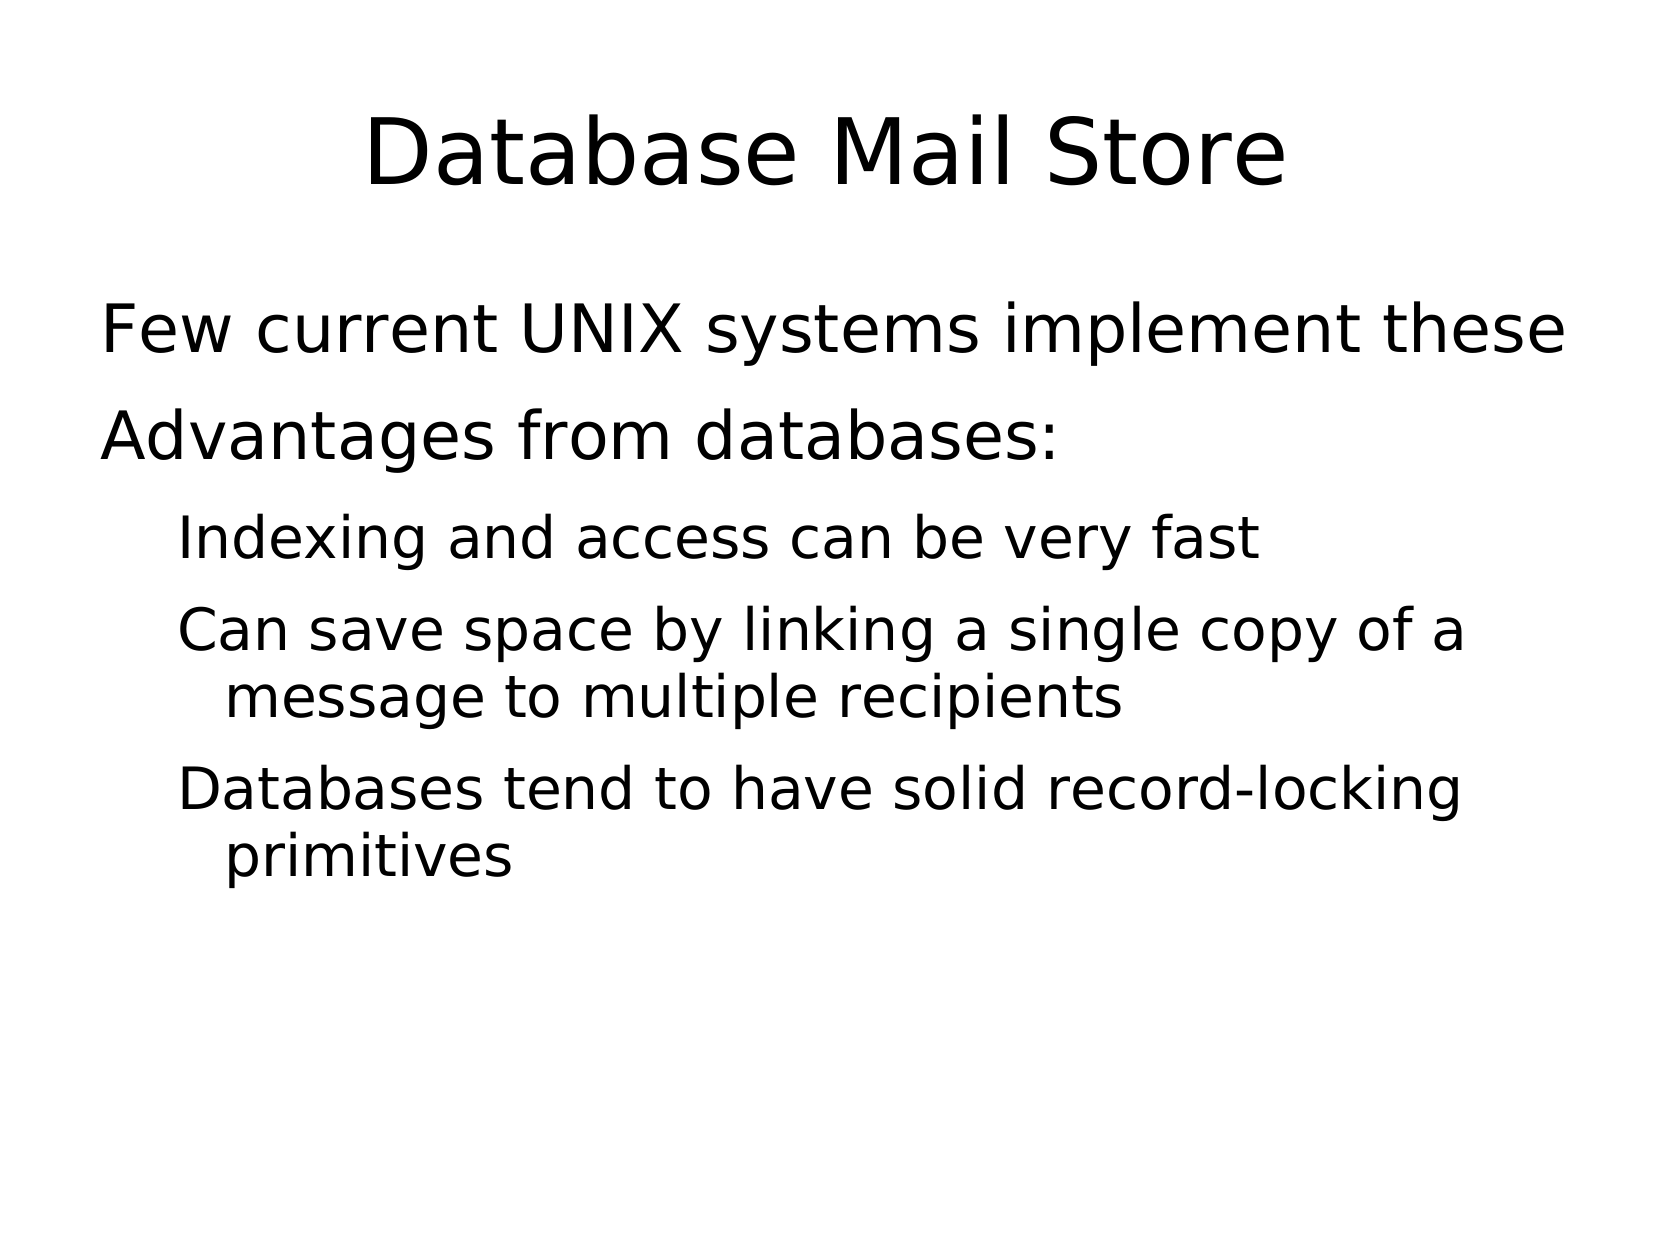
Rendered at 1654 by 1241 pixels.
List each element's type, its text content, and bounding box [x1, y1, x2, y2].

title Database Mail Store [82, 56, 1571, 250]
list Few current UNIX systems implement these Advantages from databases: Indexing and access can be very fast Can save space by linking a single copy of a message to multiple recipients Databases tend to have solid record-locking primitives [82, 290, 1571, 1094]
